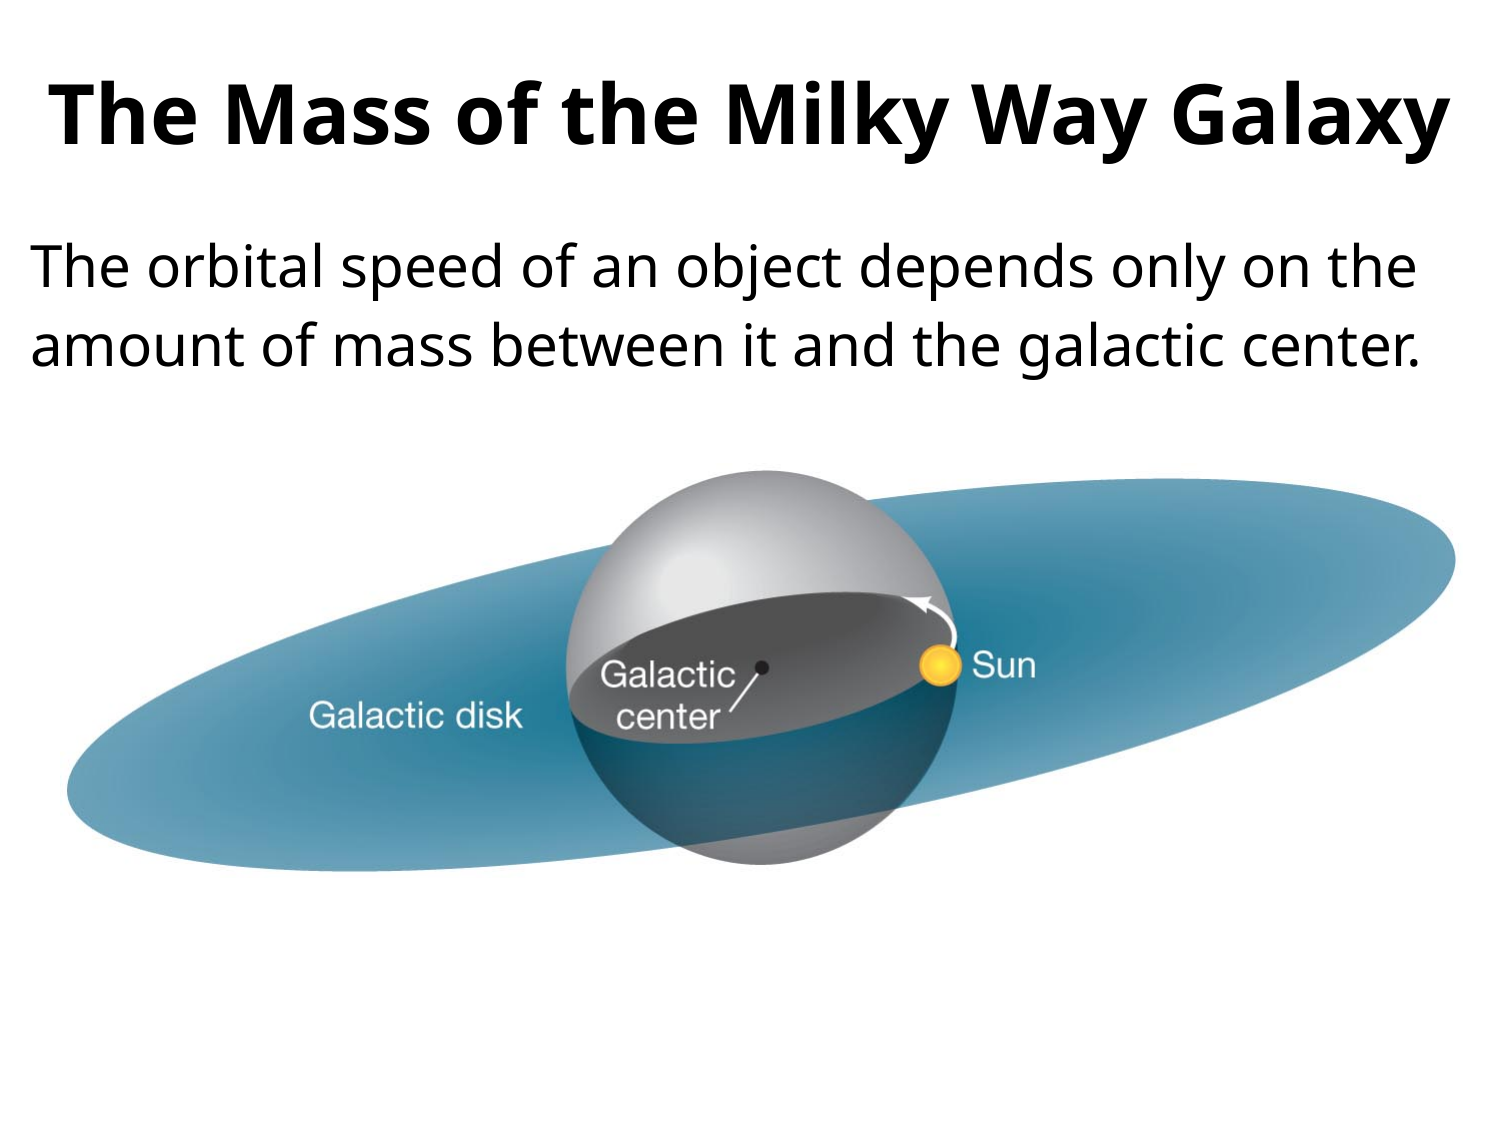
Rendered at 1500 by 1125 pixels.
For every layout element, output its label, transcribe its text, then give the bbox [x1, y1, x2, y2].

picture [60, 463, 1463, 878]
title The Mass of the Milky Way Galaxy [30, 63, 1471, 161]
list The orbital speed of an object depends only on the amount of mass between it and the galactic center. [30, 224, 1471, 878]
